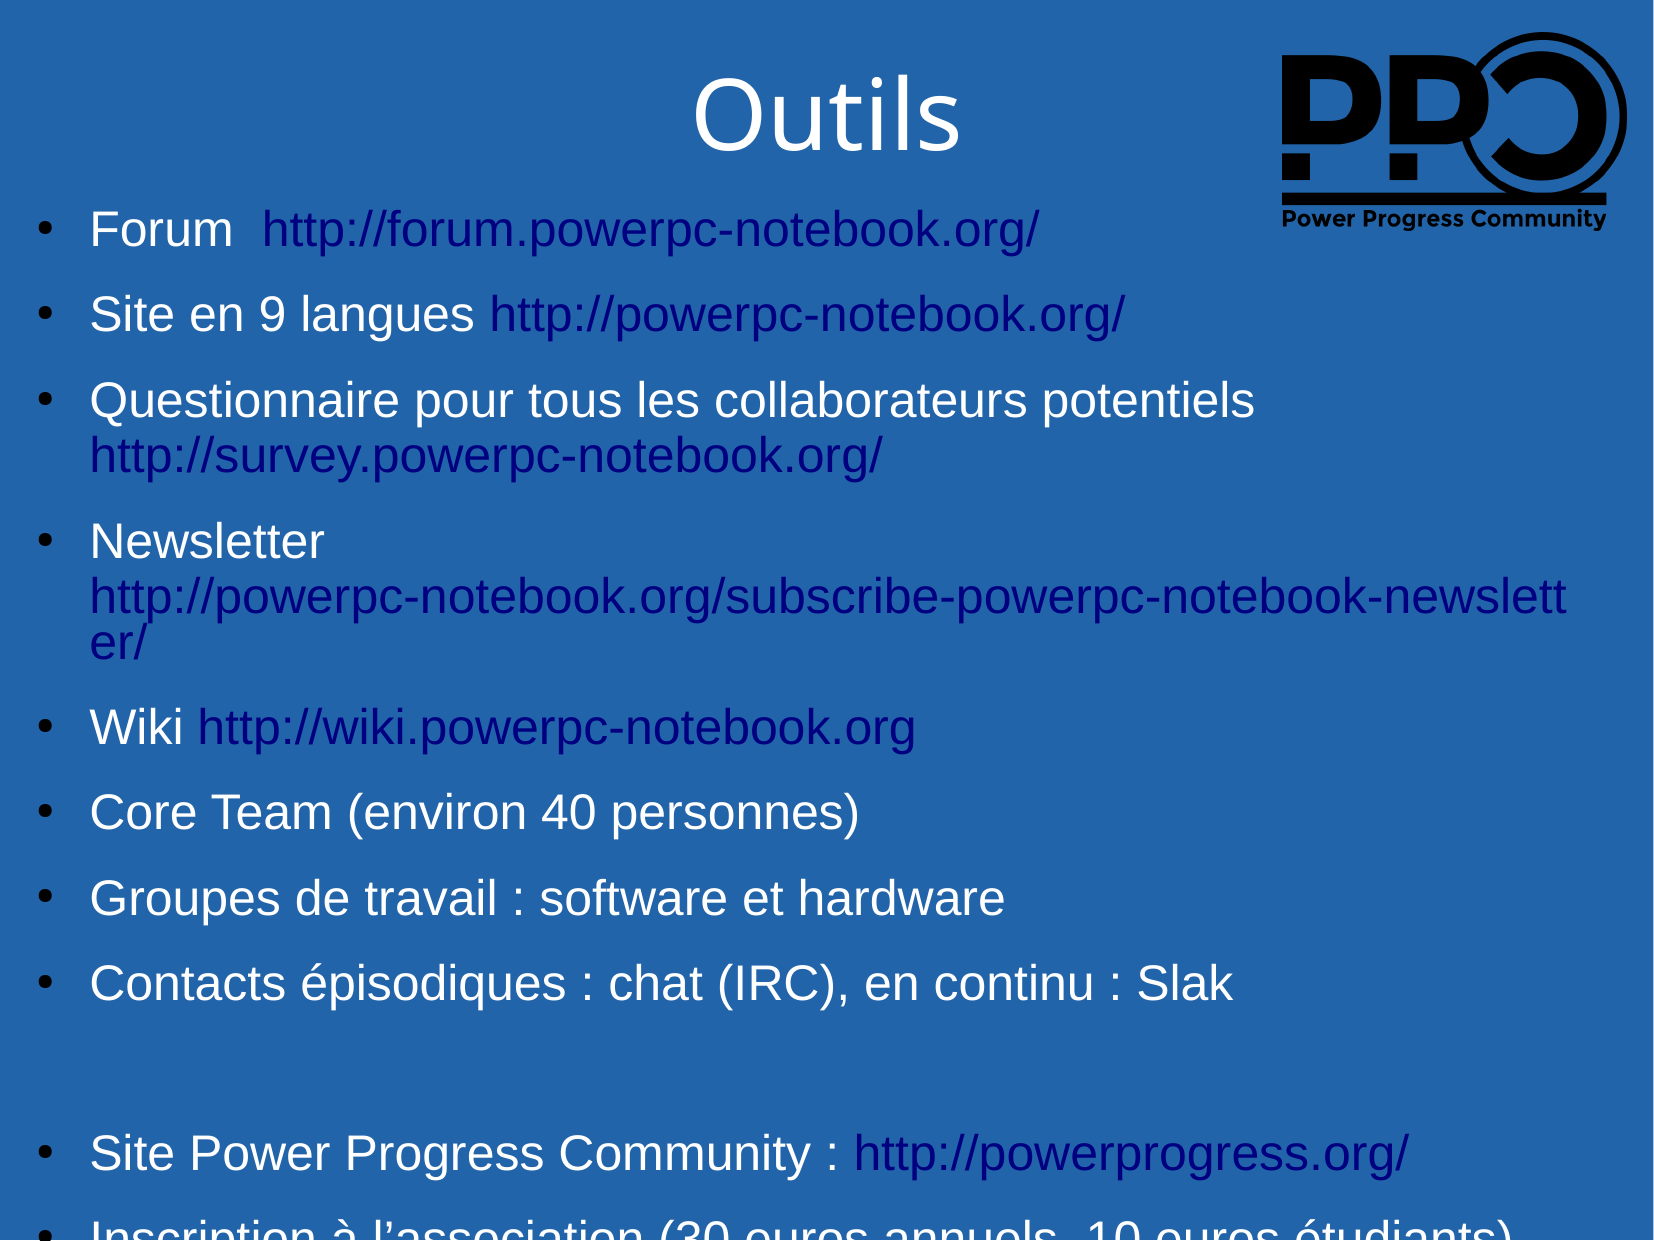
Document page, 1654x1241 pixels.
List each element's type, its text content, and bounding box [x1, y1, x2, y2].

list Forum http://forum.powerpc-notebook.org/ Site en 9 langues http://powerpc-notebook.org/ Questionnaire pour tous les collaborateurs potentiels http://survey.powerpc-notebook.org/ Newsletter http://powerpc-notebook.org/subscribe-powerpc-notebook-newsletter/ Wiki http://wiki.powerpc-notebook.org Core Team (environ 40 personnes) Groupes de travail : software et hardware Contacts épisodiques : chat (IRC), en continu : Slak Site Power Progress Community : http://powerprogress.org/ Inscription à l’association (30 euros annuels, 10 euros étudiants) [18, 201, 1571, 1222]
picture [1282, 32, 1627, 232]
title Outils [82, 49, 1282, 175]
